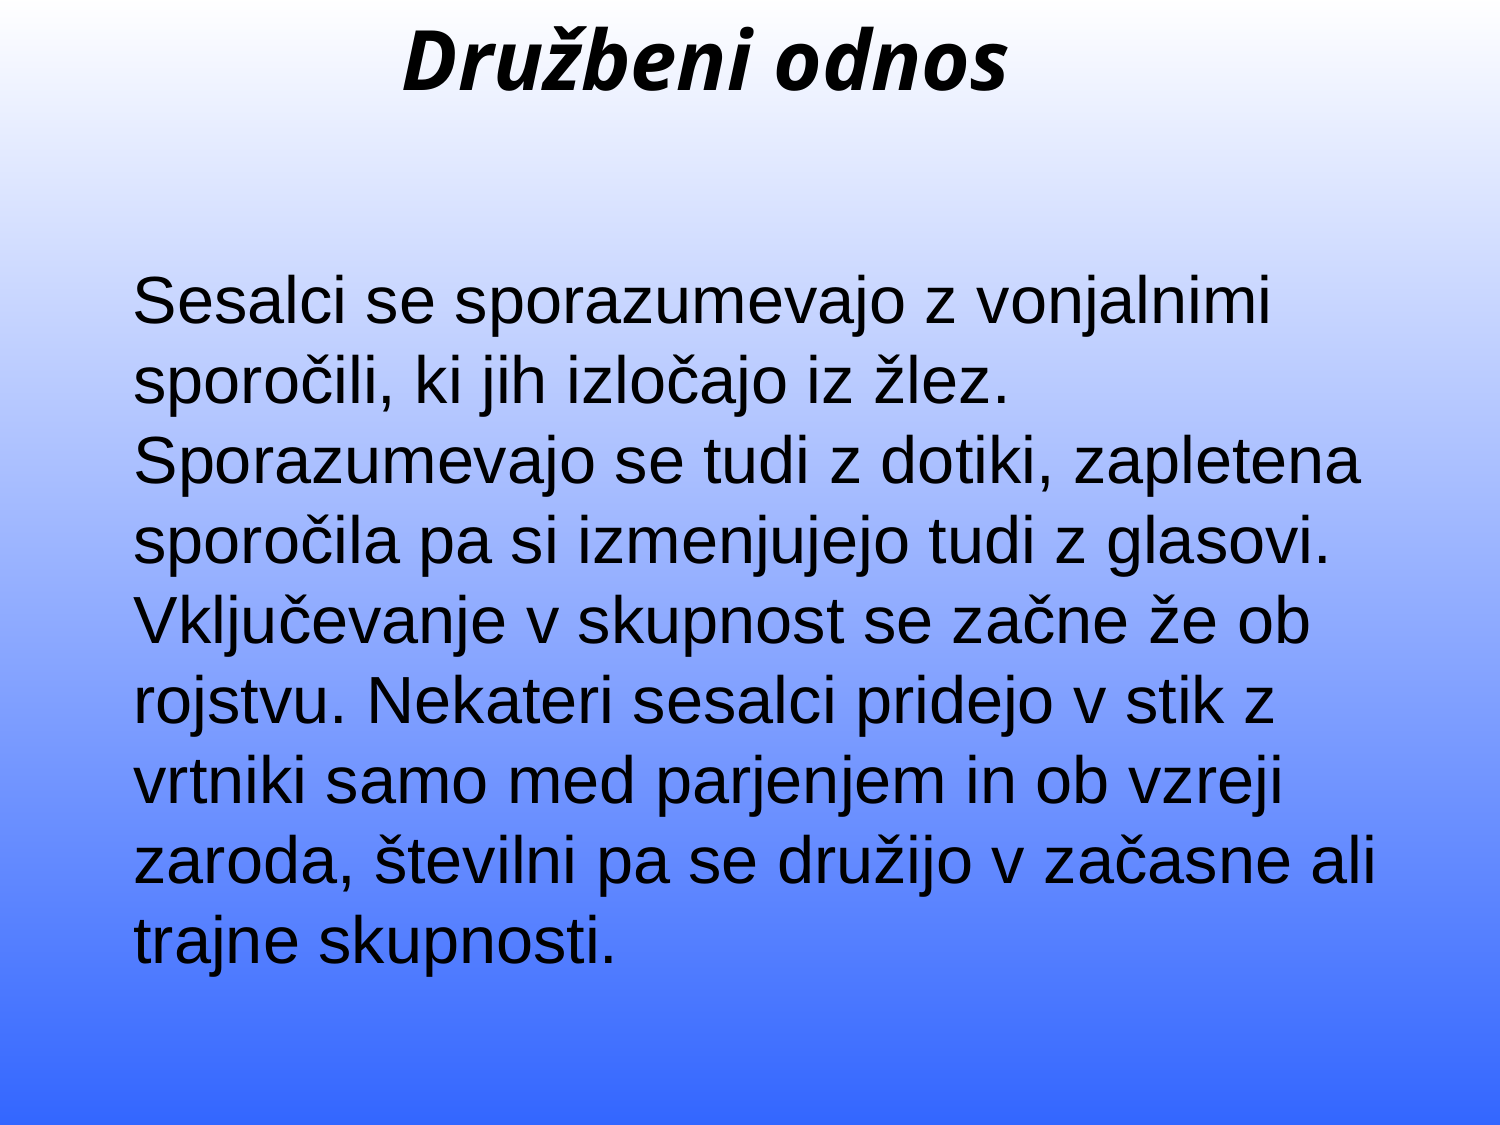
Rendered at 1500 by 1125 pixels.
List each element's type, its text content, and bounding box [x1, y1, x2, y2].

text_box Družbeni odnos [137, 0, 1275, 249]
text_box Sesalci se sporazumevajo z vonjalnimi sporočili, ki jih izločajo iz žlez. Sporazumevajo se tudi z dotiki, zapletena sporočila pa si izmenjujejo tudi z glasovi. Vključevanje v skupnost se začne že ob rojstvu. Nekateri sesalci pridejo v stik z vrtniki samo med parjenjem in ob vzreji zaroda, številni pa se družijo v začasne ali trajne skupnosti. [62, 249, 1413, 993]
